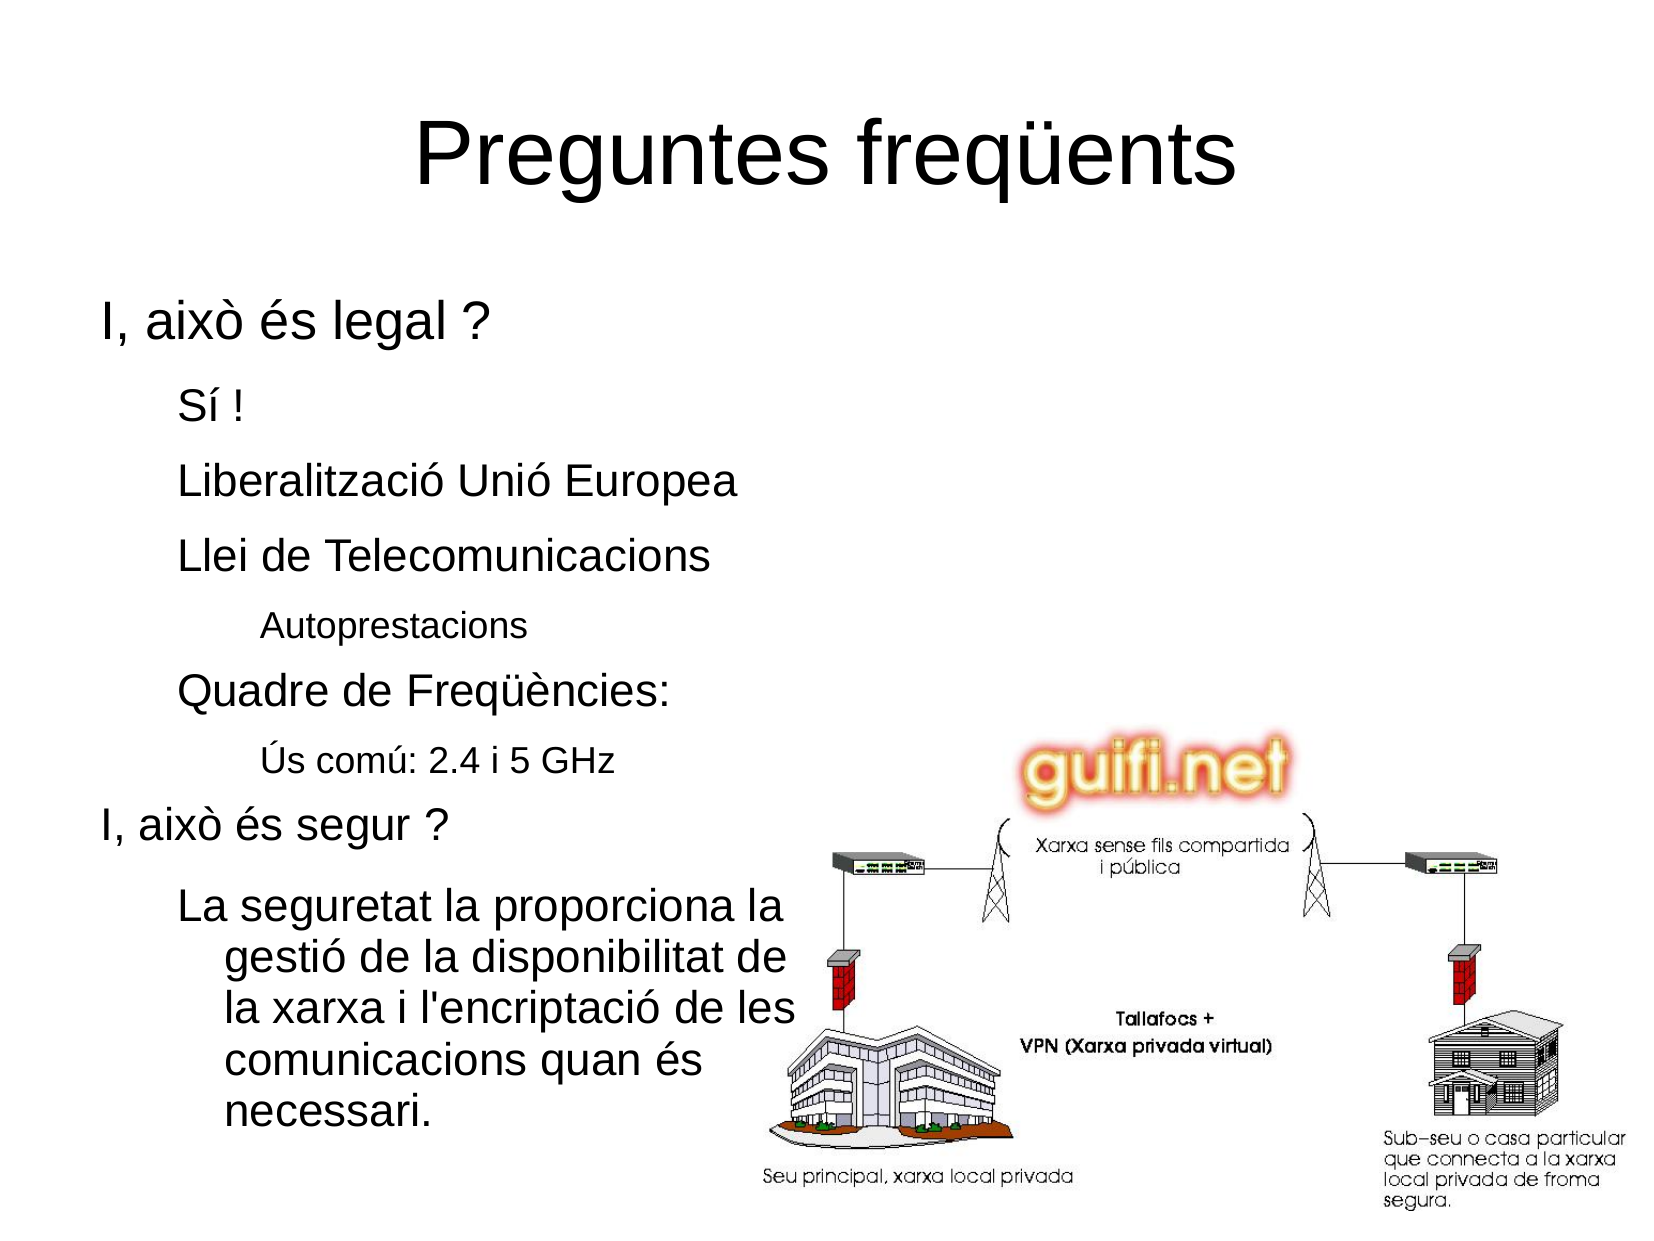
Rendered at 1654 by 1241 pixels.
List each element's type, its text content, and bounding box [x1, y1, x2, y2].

title Preguntes freqüents [82, 49, 1571, 257]
picture [763, 722, 1631, 1211]
list I, això és legal ? Sí ! Liberalització Unió Europea Llei de Telecomunicacions Autoprestacions Quadre de Freqüències: Ús comú: 2.4 i 5 GHz I, això és segur ? La seguretat la proporciona la gestió de la disponibilitat de la xarxa i l'encriptació de les comunicacions quan és necessari. [82, 290, 809, 1137]
